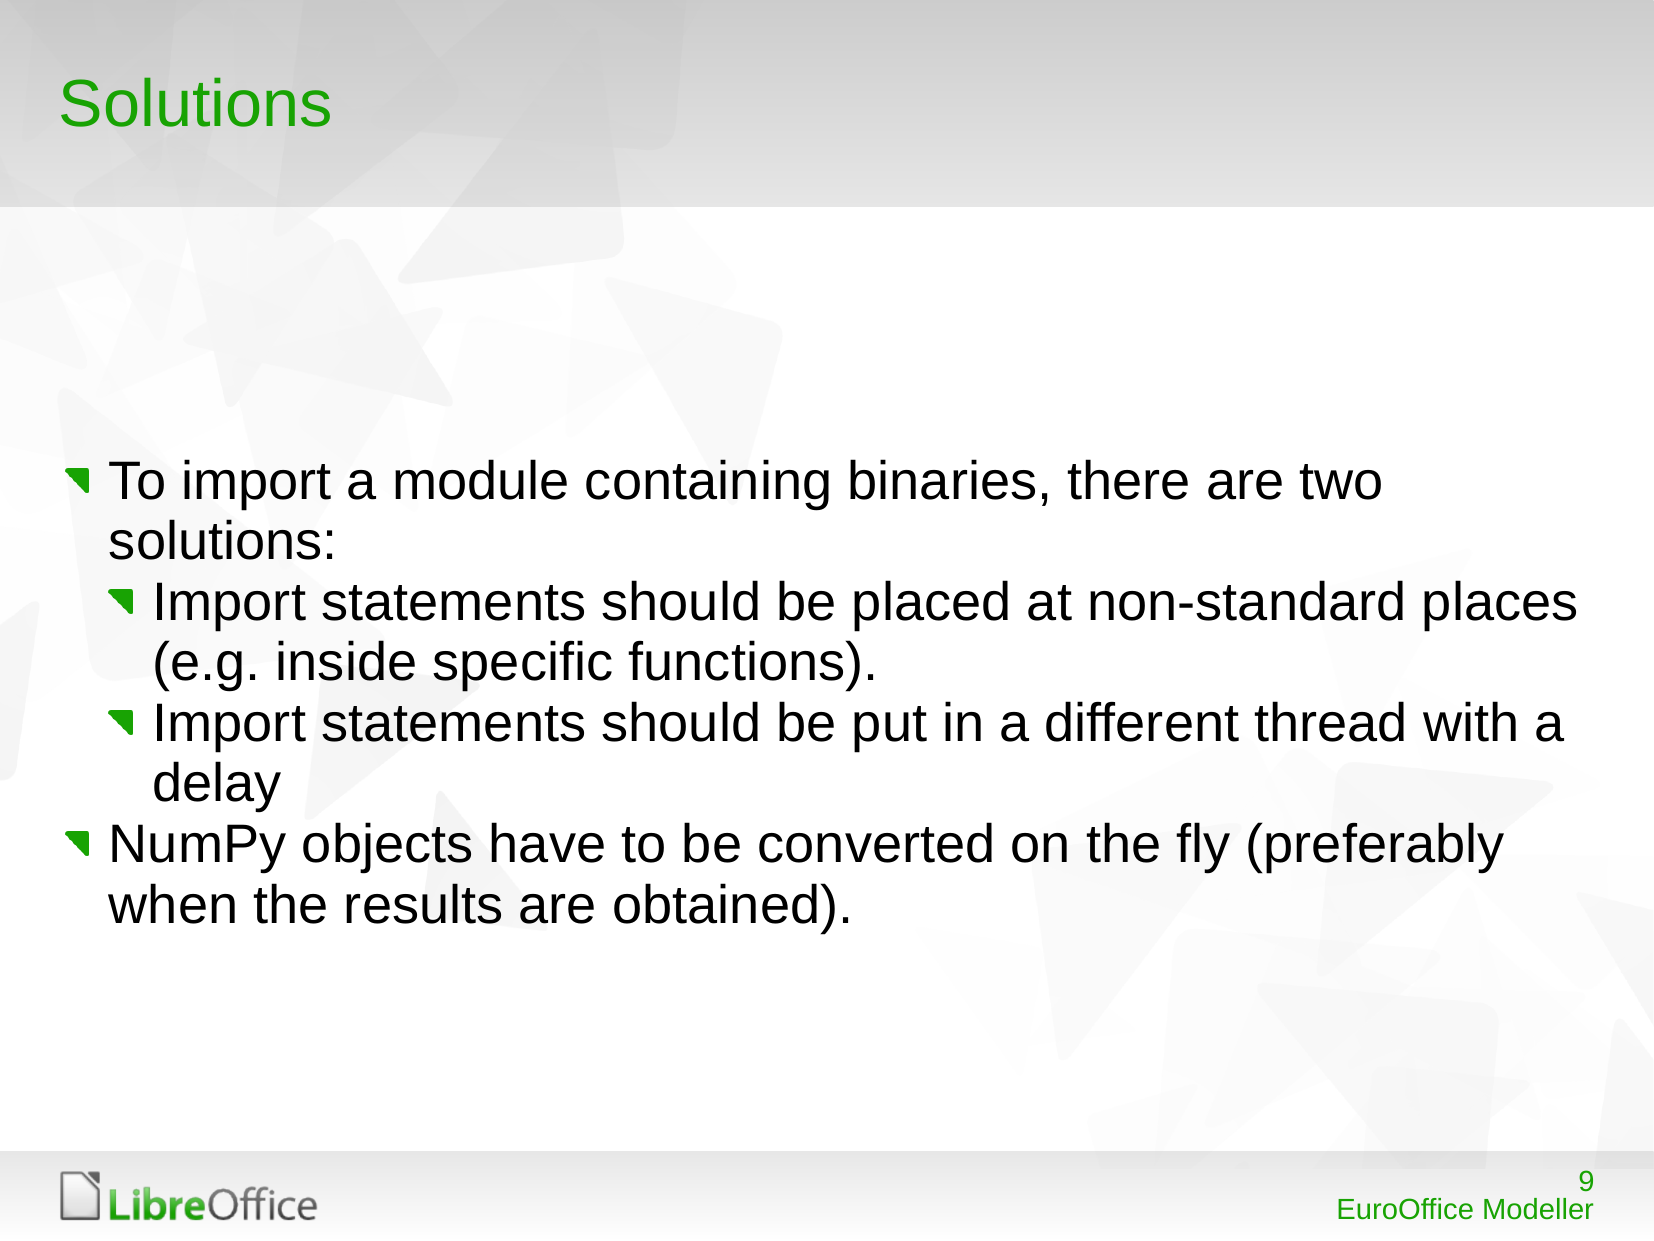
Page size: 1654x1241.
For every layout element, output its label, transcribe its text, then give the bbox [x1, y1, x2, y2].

picture [0, 0, 783, 931]
picture [41, 1152, 337, 1240]
picture [915, 548, 1654, 1169]
title Solutions [59, 29, 1595, 178]
text_box To import a module containing binaries, there are two solutions: Import statements should be placed at non-standard places (e.g. inside specific functions). Import statements should be put in a different thread with a delay NumPy objects have to be converted on the fly (preferably when the results are obtained). [50, 442, 1624, 1093]
